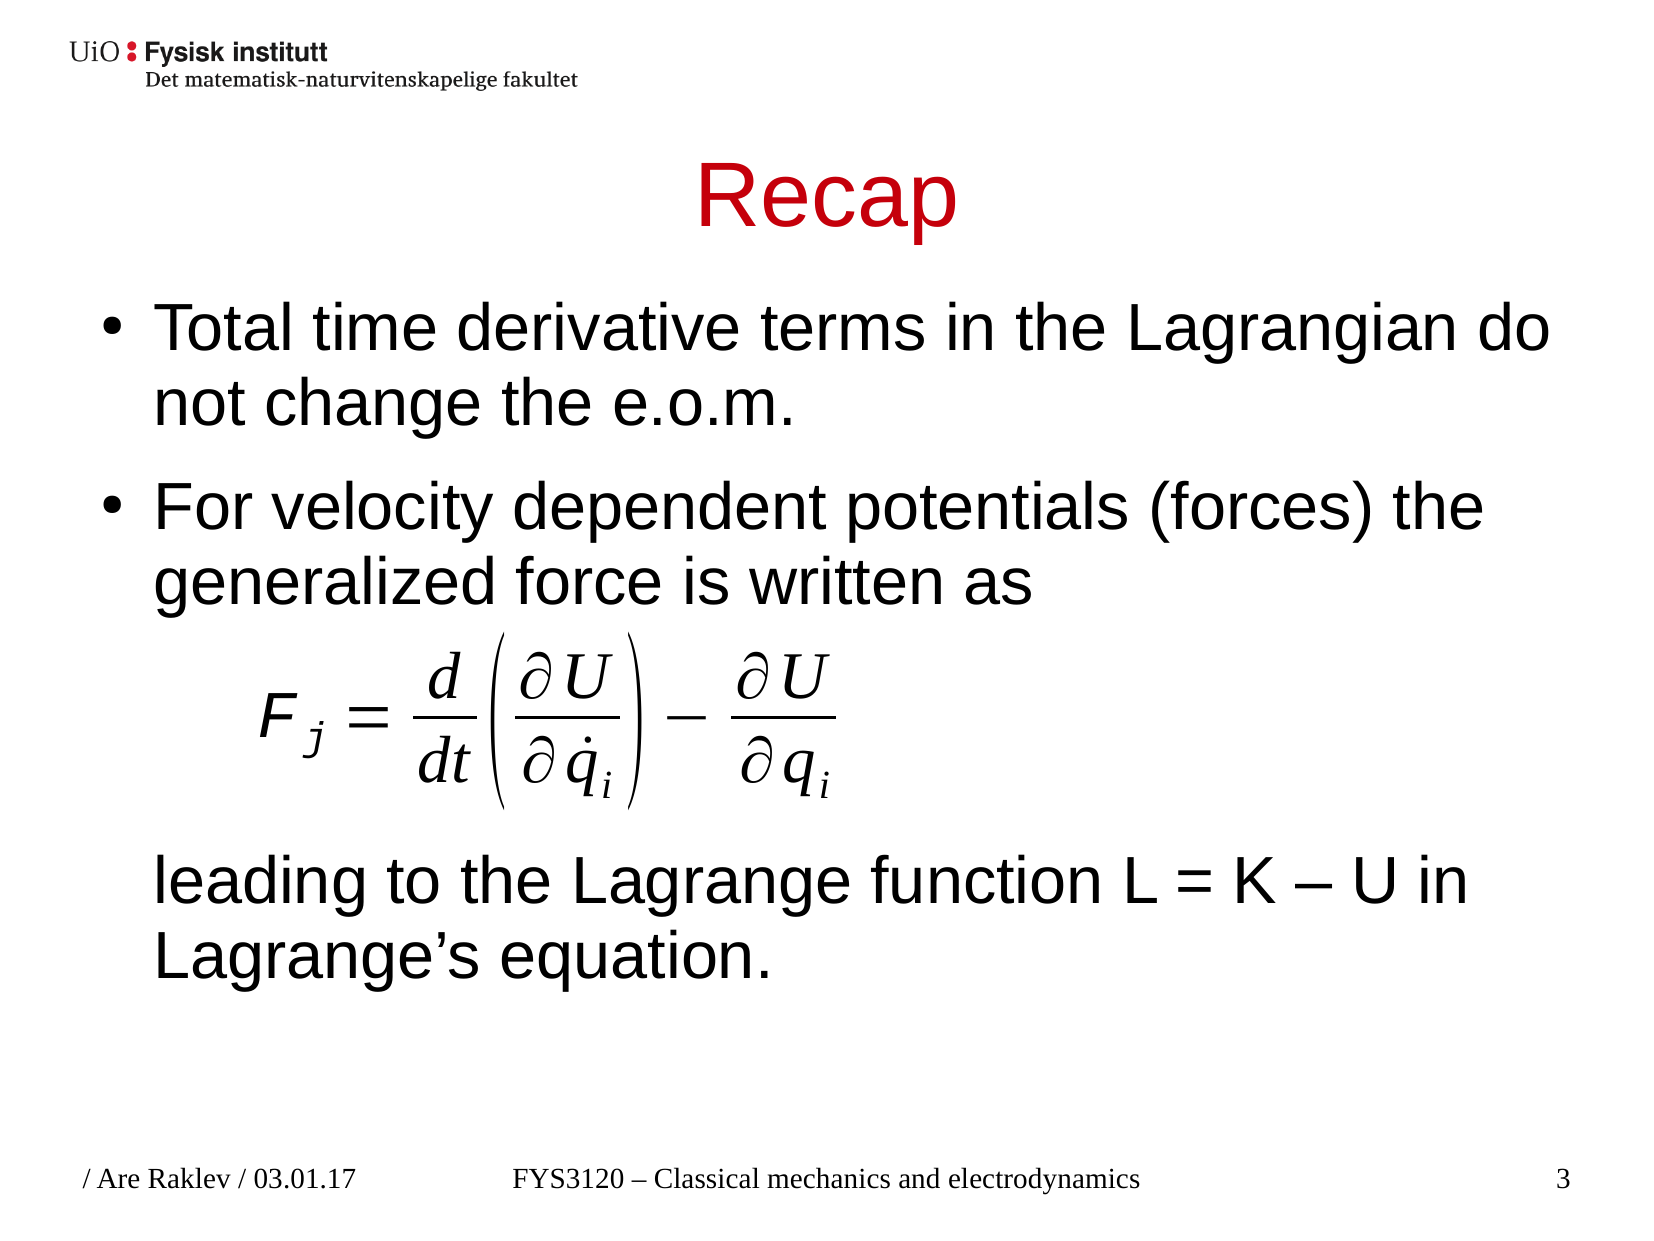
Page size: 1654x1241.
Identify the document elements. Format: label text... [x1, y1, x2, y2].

chart [250, 629, 847, 816]
picture [68, 37, 581, 93]
title Recap [82, 90, 1571, 290]
list Total time derivative terms in the Lagrangian do not change the e.o.m. For velocity dependent potentials (forces) the generalized force is written as leading to the Lagrange function L = K – U in Lagrange’s equation. [82, 290, 1571, 1137]
